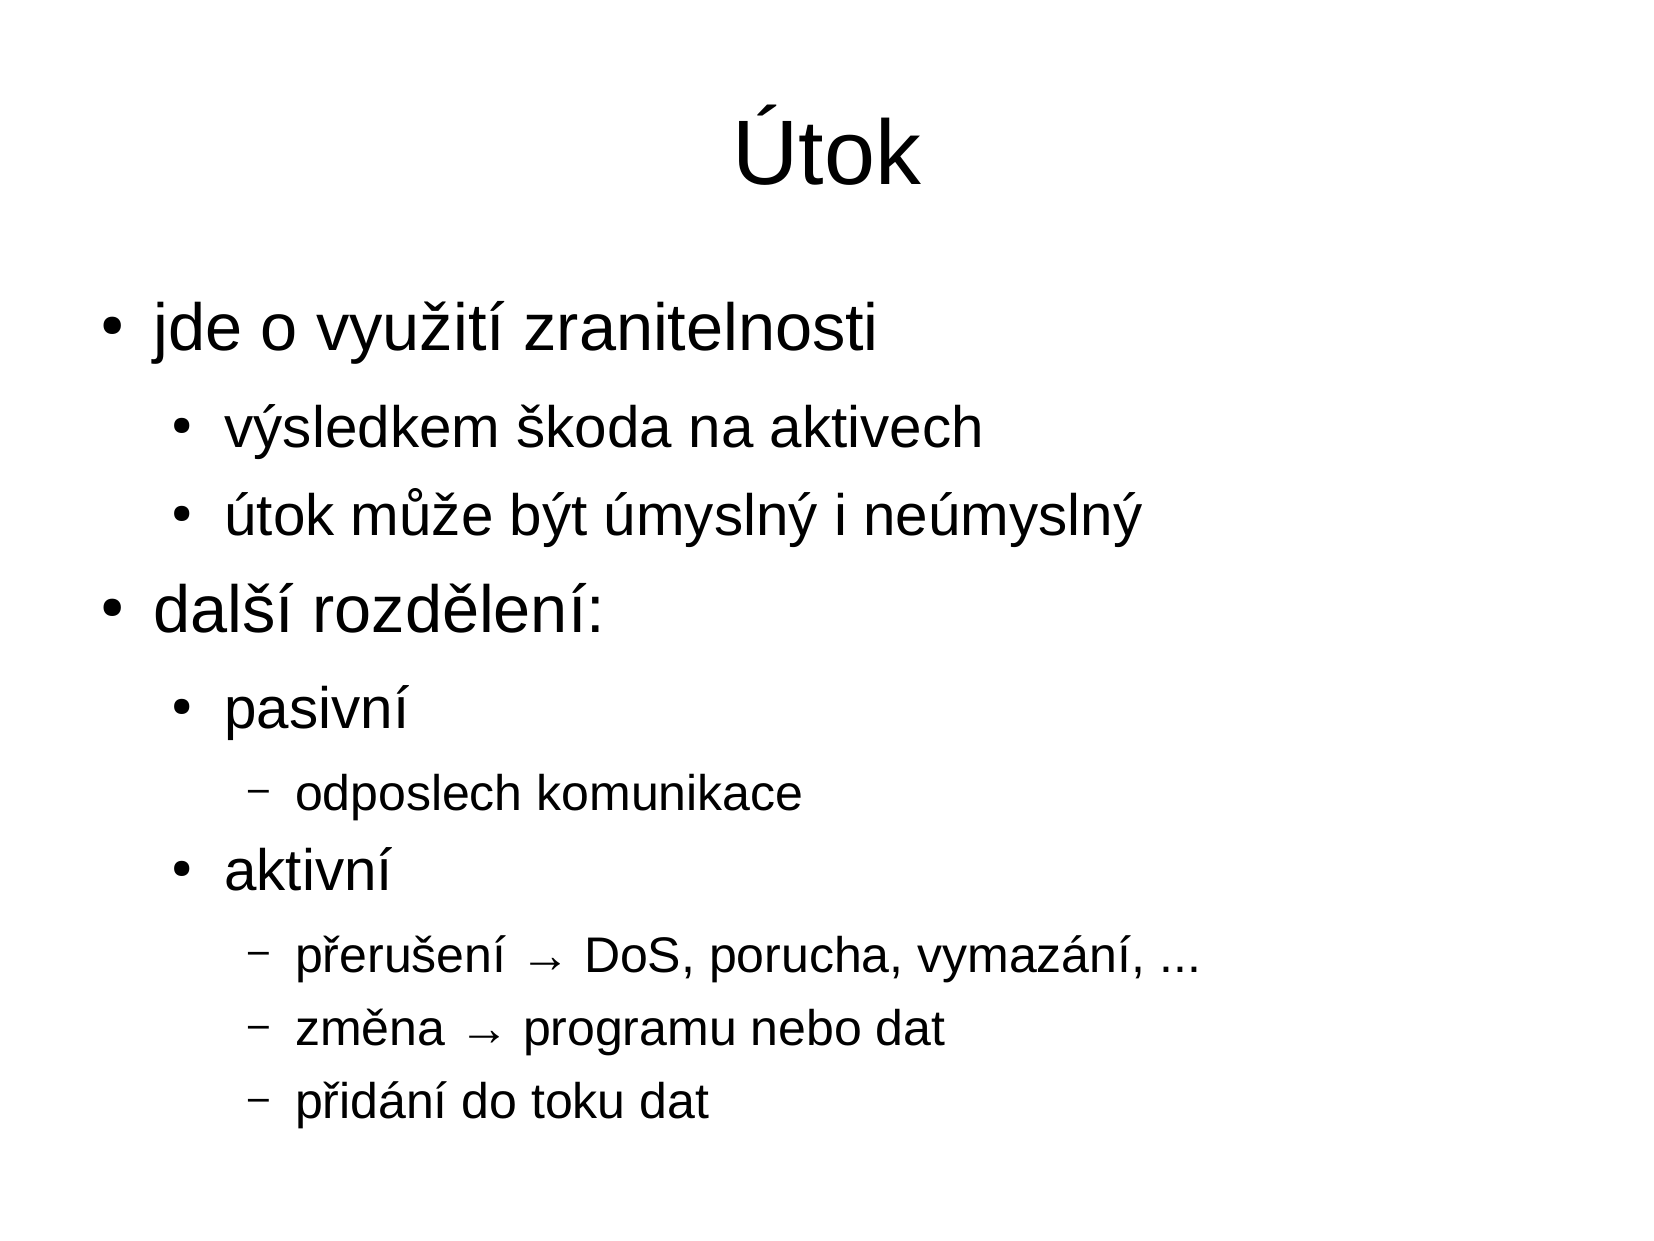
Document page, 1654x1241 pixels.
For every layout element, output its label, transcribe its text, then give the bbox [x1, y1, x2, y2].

list jde o využití zranitelnosti výsledkem škoda na aktivech útok může být úmyslný i neúmyslný další rozdělení: pasivní odposlech komunikace aktivní přerušení → DoS, porucha, vymazání, ... změna → programu nebo dat přidání do toku dat [82, 290, 1571, 1130]
title Útok [82, 56, 1571, 250]
